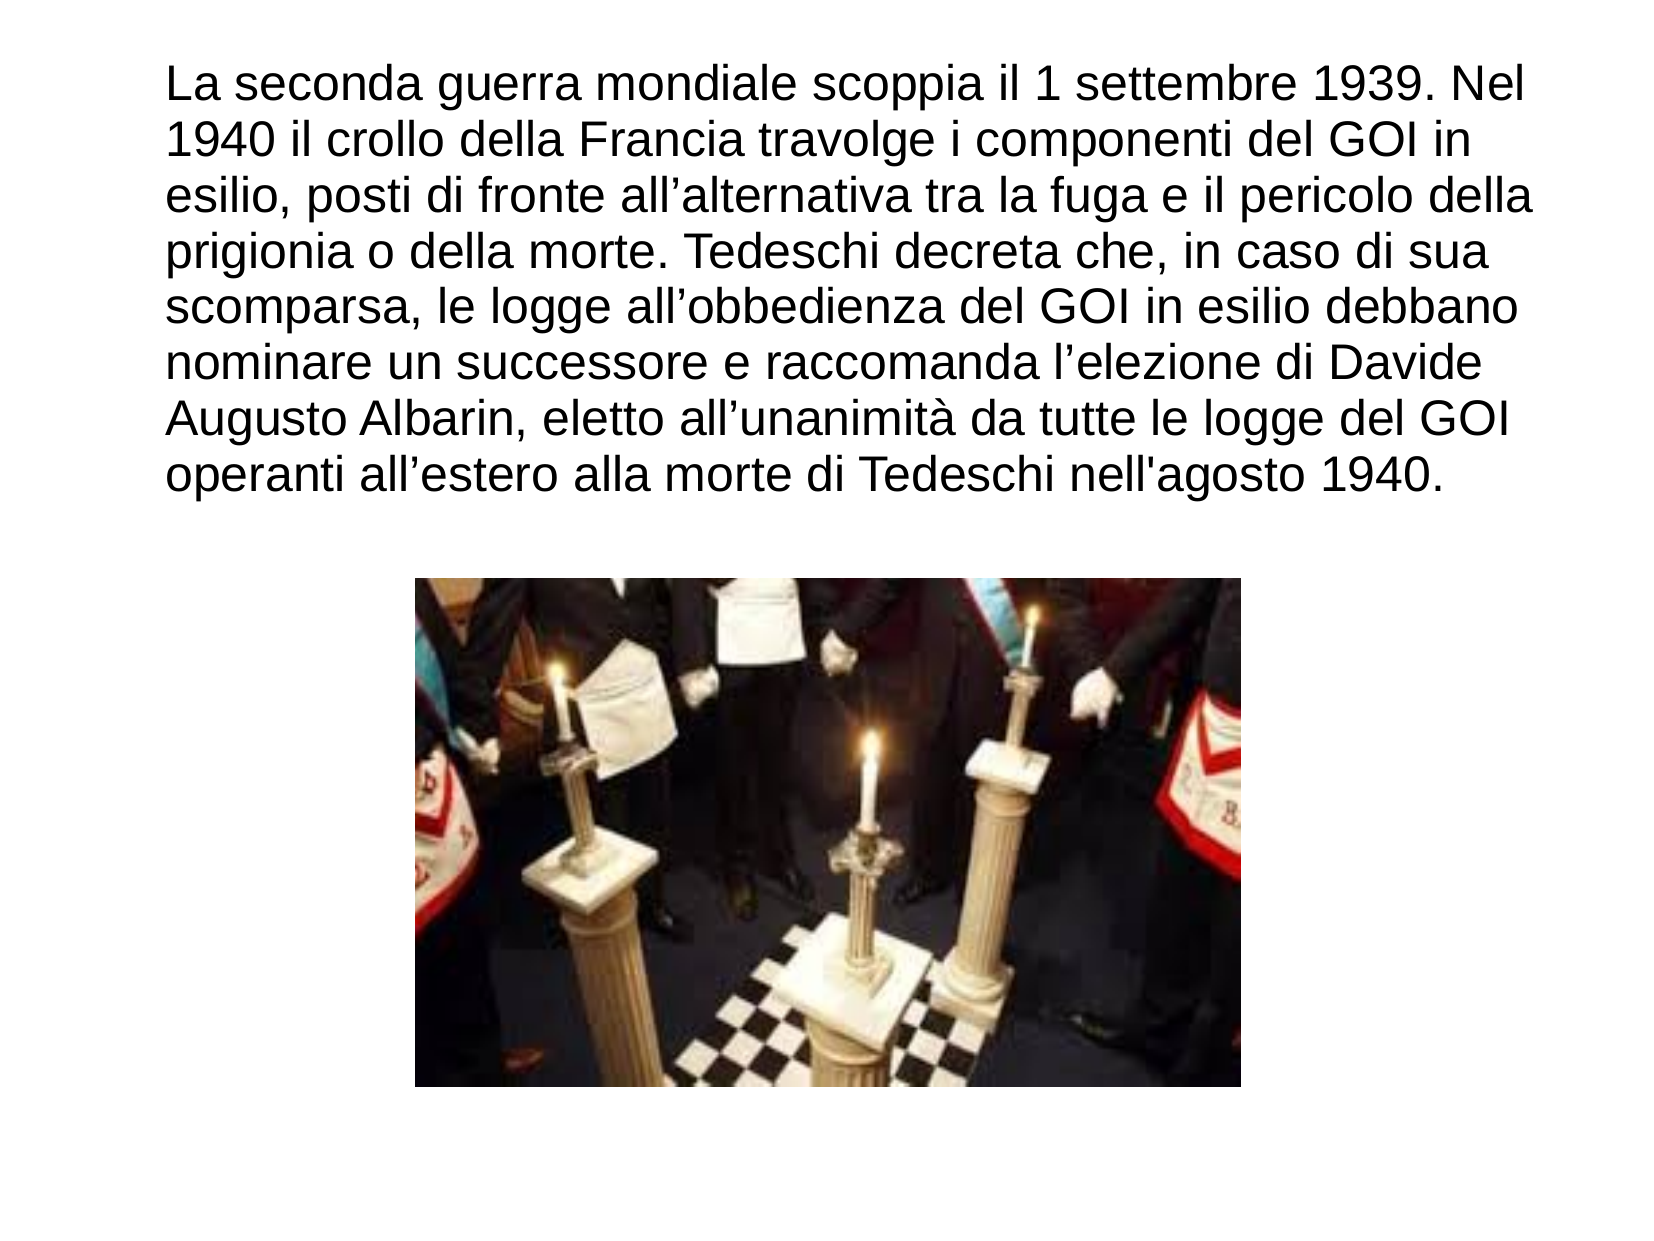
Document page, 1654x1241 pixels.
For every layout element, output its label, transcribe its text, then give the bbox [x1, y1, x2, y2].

picture [415, 578, 1241, 1087]
list La seconda guerra mondiale scoppia il 1 settembre 1939. Nel 1940 il crollo della Francia travolge i componenti del GOI in esilio, posti di fronte all’alternativa tra la fuga e il pericolo della prigionia o della morte. Tedeschi decreta che, in caso di sua scomparsa, le logge all’obbedienza del GOI in esilio debbano nominare un successore e raccomanda l’elezione di Davide Augusto Albarin, eletto all’unanimità da tutte le logge del GOI operanti all’estero alla morte di Tedeschi nell'agosto 1940. [94, 55, 1583, 1158]
